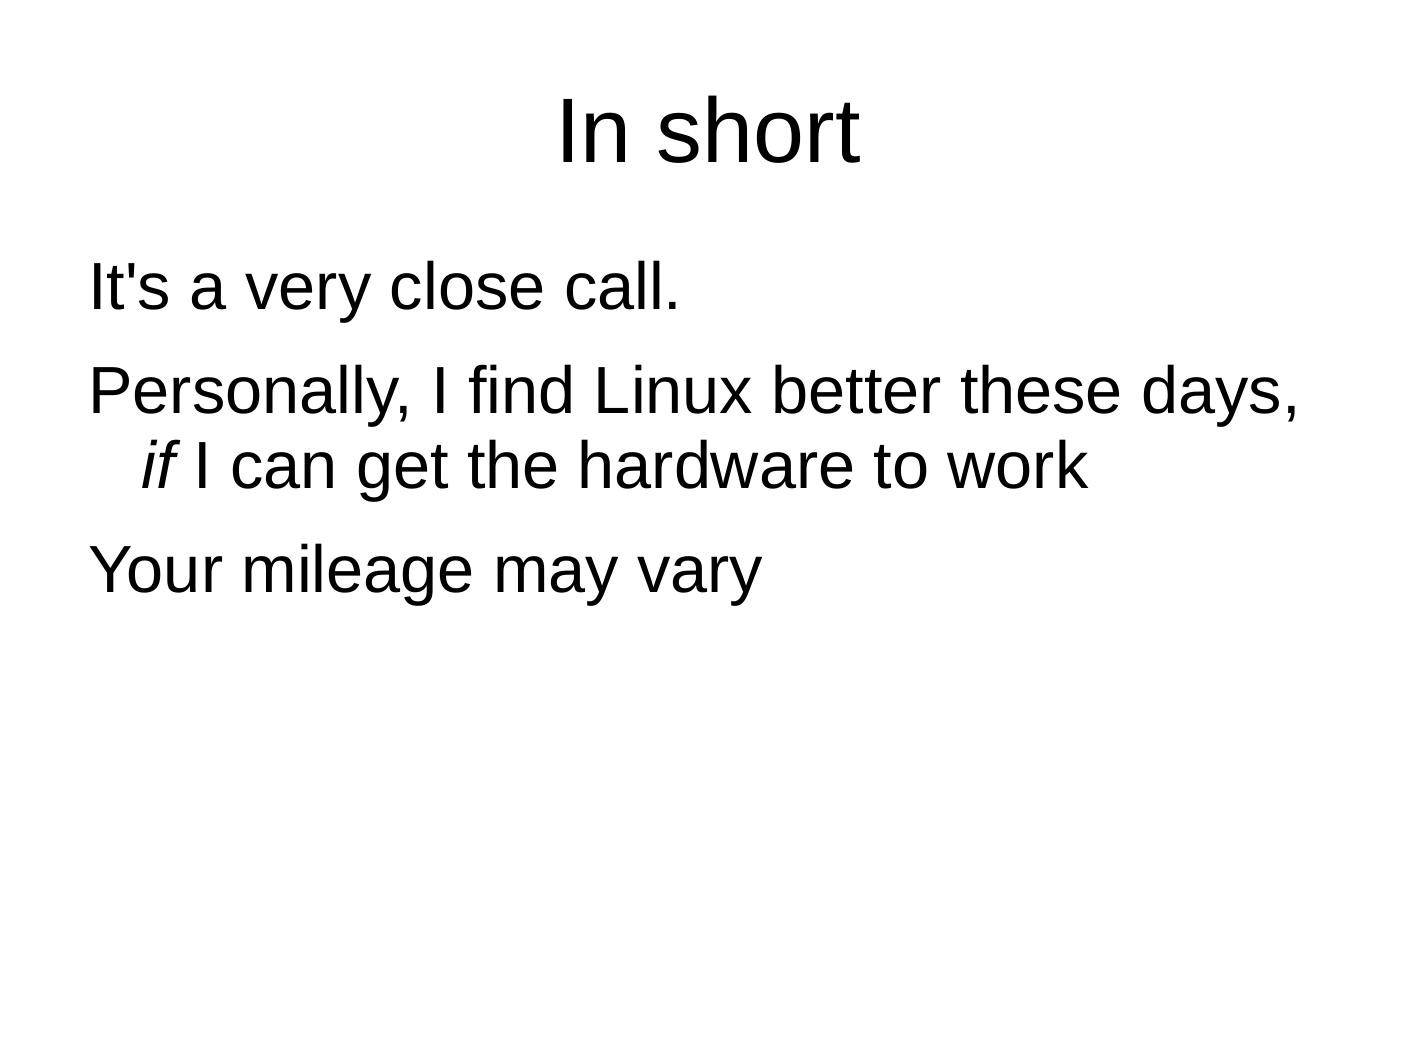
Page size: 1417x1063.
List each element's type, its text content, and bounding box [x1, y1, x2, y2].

list It's a very close call. Personally, I find Linux better these days, if I can get the hardware to work Your mileage may vary [70, 248, 1346, 936]
title In short [70, 49, 1346, 213]
